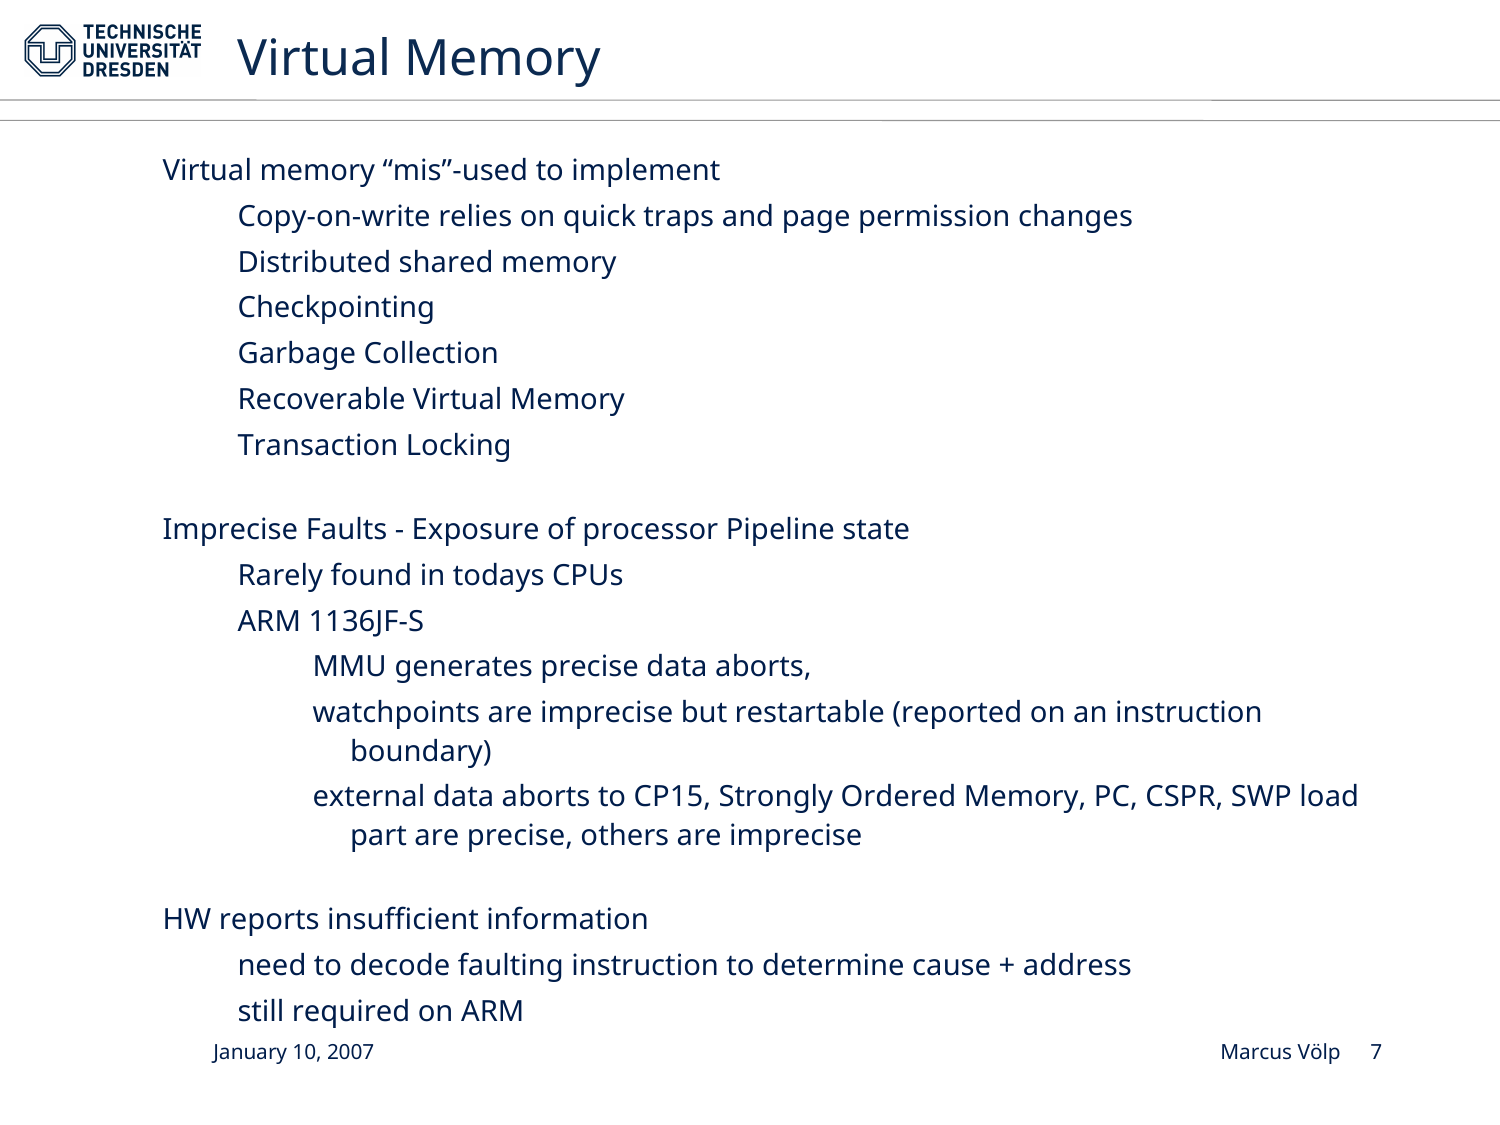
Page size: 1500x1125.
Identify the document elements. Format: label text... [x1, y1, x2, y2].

picture [24, 24, 201, 77]
list Virtual memory “mis”-used to implement Copy-on-write relies on quick traps and page permission changes Distributed shared memory Checkpointing Garbage Collection Recoverable Virtual Memory Transaction Locking Imprecise Faults - Exposure of processor Pipeline state Rarely found in todays CPUs ARM 1136JF-S MMU generates precise data aborts, watchpoints are imprecise but restartable (reported on an instruction boundary) external data aborts to CP15, Strongly Ordered Memory, PC, CSPR, SWP load part are precise, others are imprecise HW reports insufficient information need to decode faulting instruction to determine cause + address still required on ARM [162, 149, 1387, 985]
title Virtual Memory [237, 19, 1437, 92]
